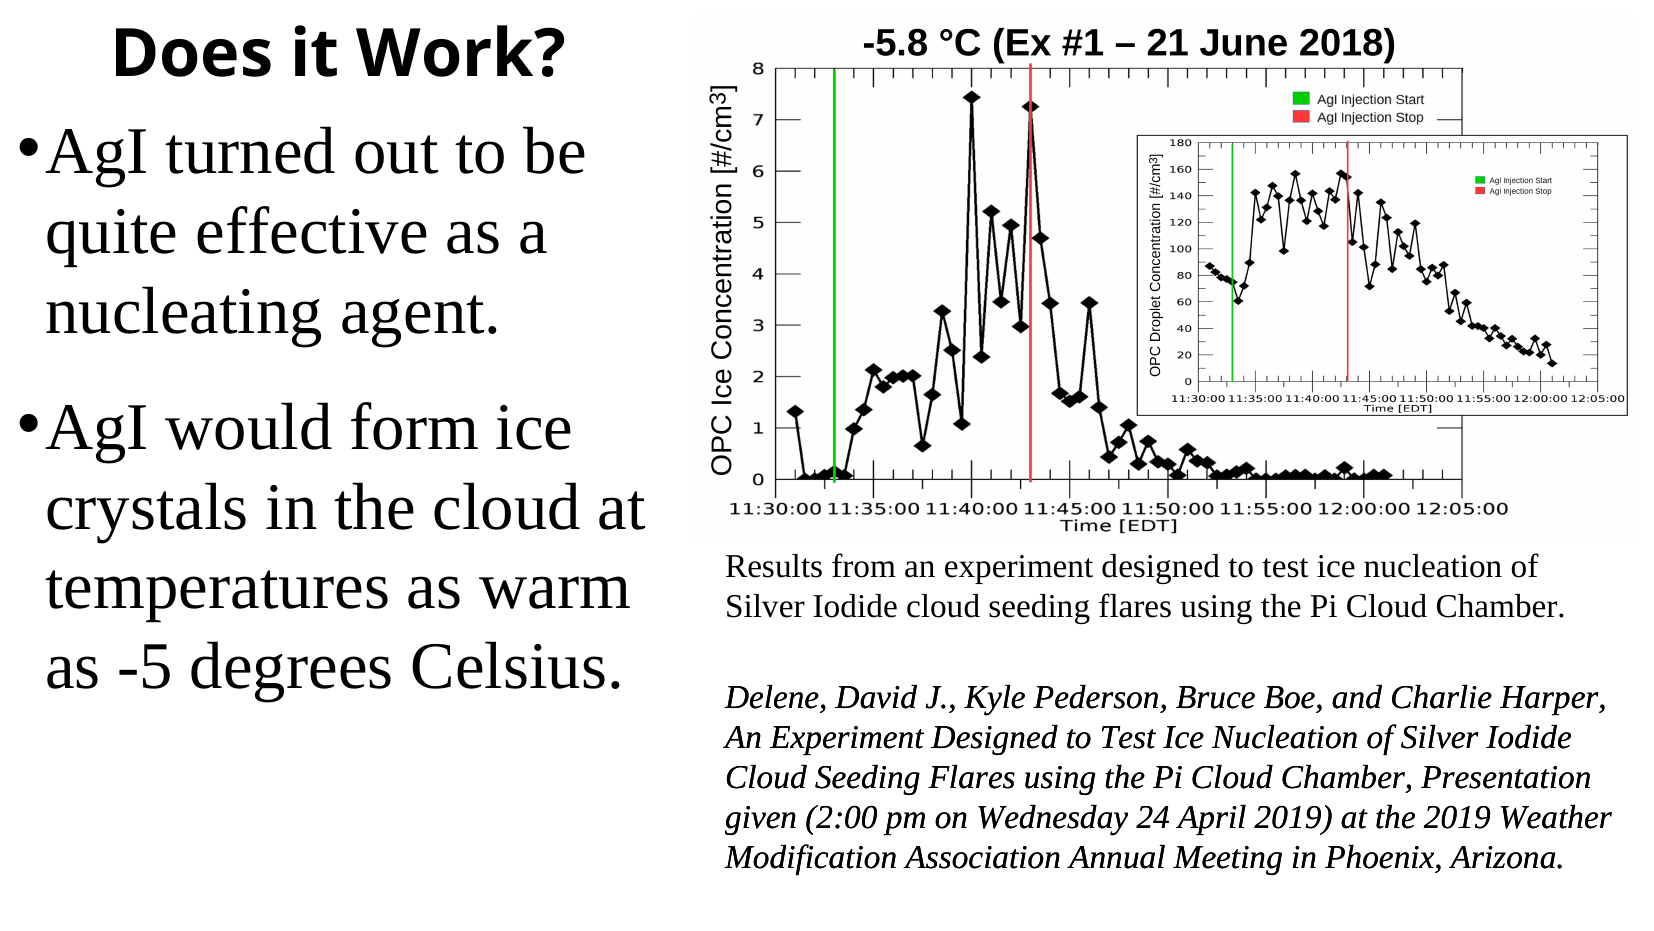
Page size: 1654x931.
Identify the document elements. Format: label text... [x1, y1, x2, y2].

text_box Delene, David J., Kyle Pederson, Bruce Boe, and Charlie Harper, An Experiment Designed to Test Ice Nucleation of Silver Iodide Cloud Seeding Flares using the Pi Cloud Chamber, Presentation given (2:00 pm on Wednesday 24 April 2019) at the 2019 Weather Modification Association Annual Meeting in Phoenix, Arizona. [710, 668, 1637, 894]
title Does it Work? [1, 0, 676, 113]
picture [692, 14, 1637, 545]
list AgI turned out to be quite effective as a nucleating agent. AgI would form ice crystals in the cloud at temperatures as warm as -5 degrees Celsius. [2, 99, 713, 751]
text_box Results from an experiment designed to test ice nucleation of Silver Iodide cloud seeding flares using the Pi Cloud Chamber. [710, 536, 1611, 632]
